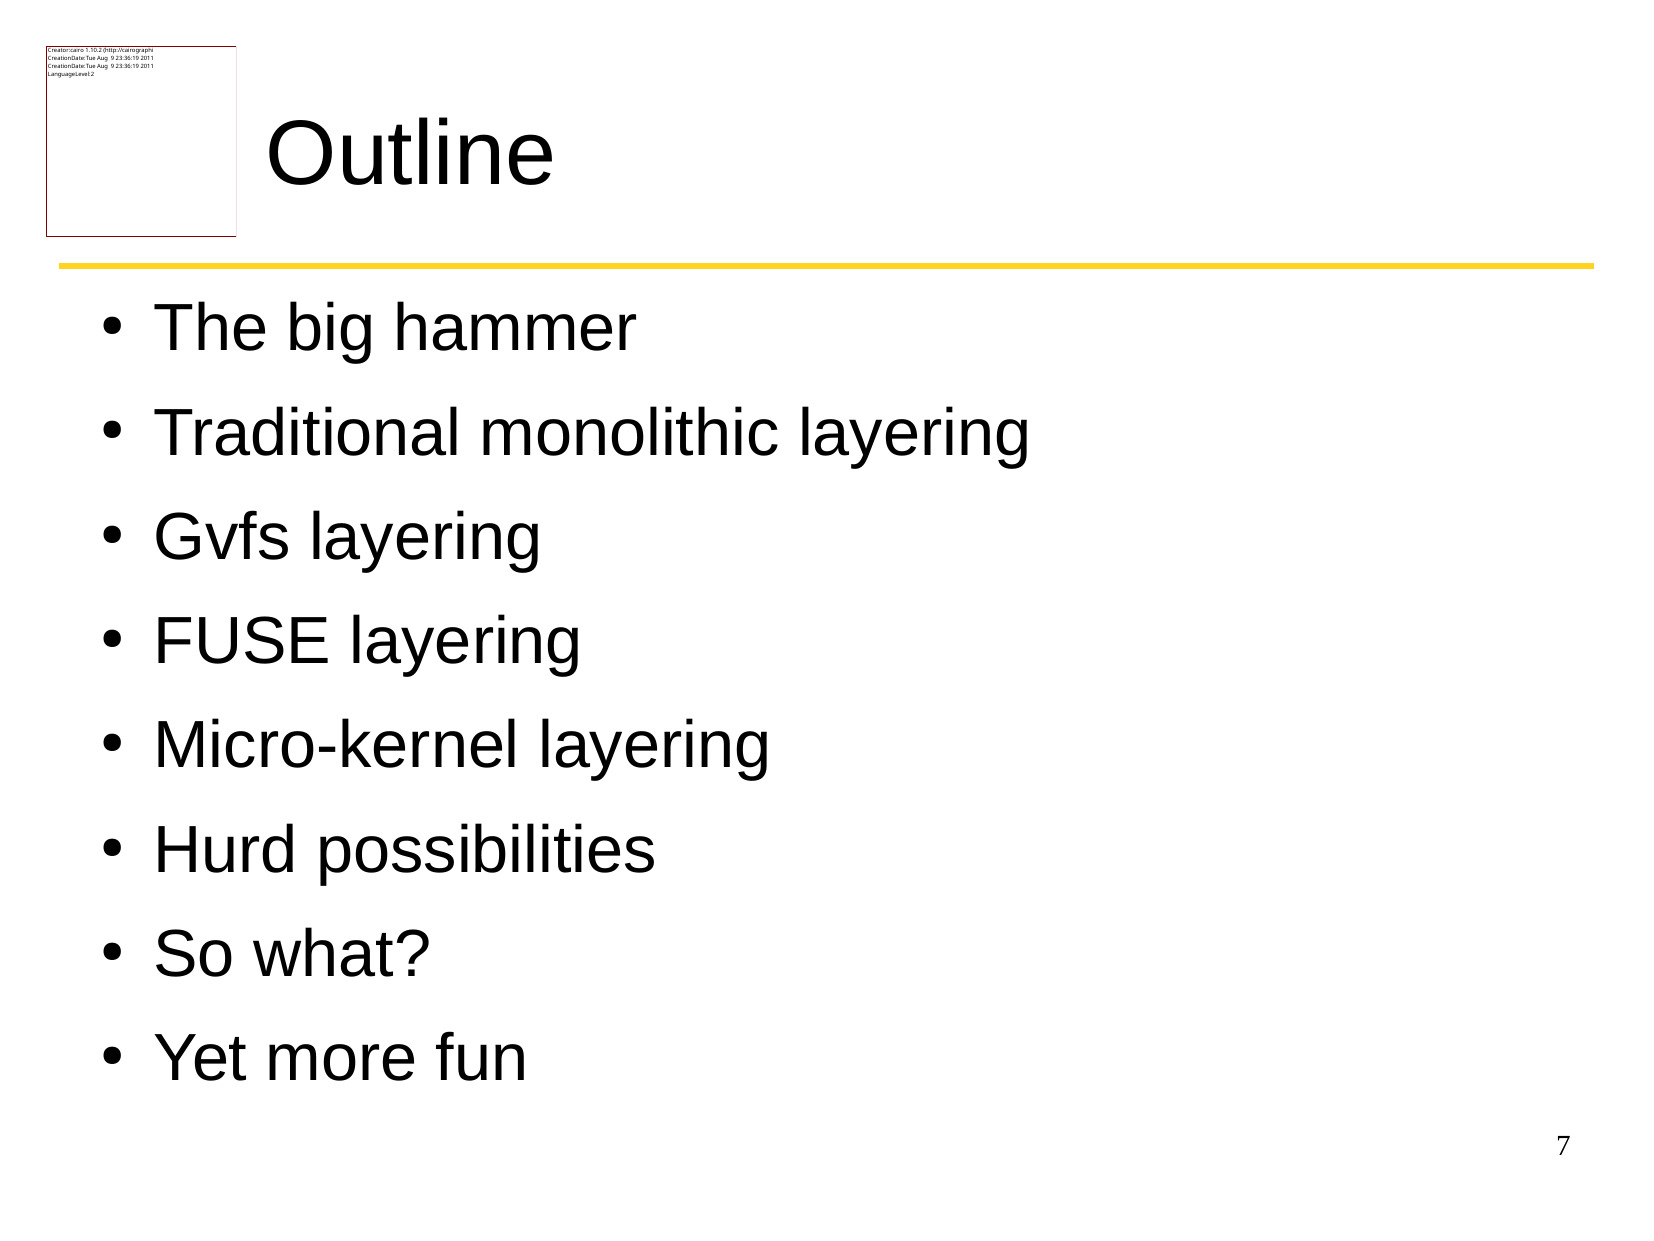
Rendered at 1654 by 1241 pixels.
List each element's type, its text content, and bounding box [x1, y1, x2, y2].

title Outline [265, 49, 1571, 257]
list The big hammer Traditional monolithic layering Gvfs layering FUSE layering Micro-kernel layering Hurd possibilities So what? Yet more fun [82, 290, 1571, 1109]
